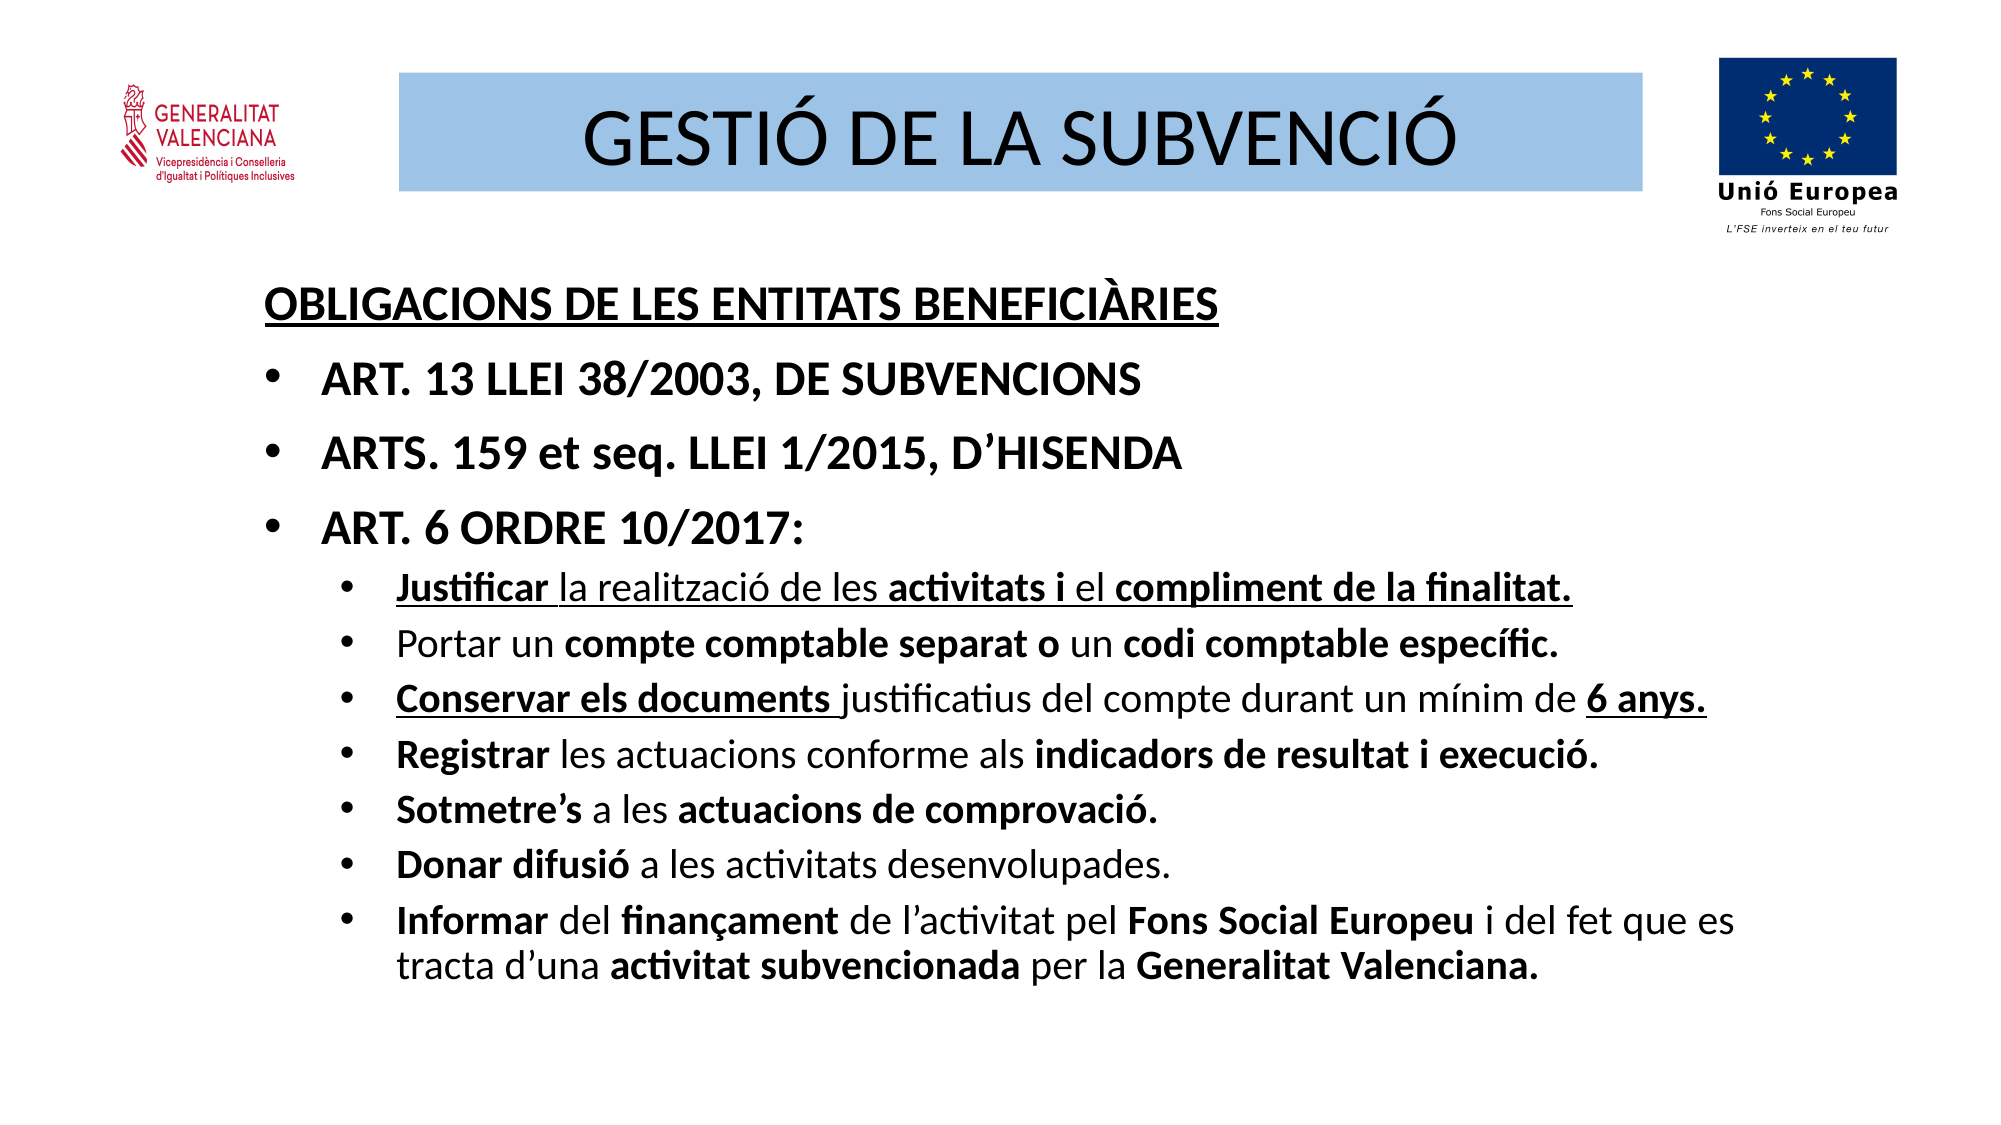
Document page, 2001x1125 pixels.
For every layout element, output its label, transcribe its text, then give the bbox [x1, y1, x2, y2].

picture [88, 43, 304, 221]
picture [1700, 47, 1912, 242]
subtitle OBLIGACIONS DE LES ENTITATS BENEFICIÀRIES ART. 13 LLEI 38/2003, DE SUBVENCIONS ARTS. 159 et seq. LLEI 1/2015, D’HISENDA ART. 6 ORDRE 10/2017: Justificar la realització de les activitats i el compliment de la finalitat. Portar un compte comptable separat o un codi comptable específic. Conservar els documents justificatius del compte durant un mínim de 6 anys. Registrar les actuacions conforme als indicadors de resultat i execució. Sotmetre’s a les actuacions de comprovació. Donar difusió a les activitats desenvolupades. Informar del finançament de l’activitat pel Fons Social Europeu i del fet que es tracta d’una activitat subvencionada per la Generalitat Valenciana. [249, 269, 1750, 1082]
title GESTIÓ DE LA SUBVENCIÓ [399, 72, 1643, 192]
